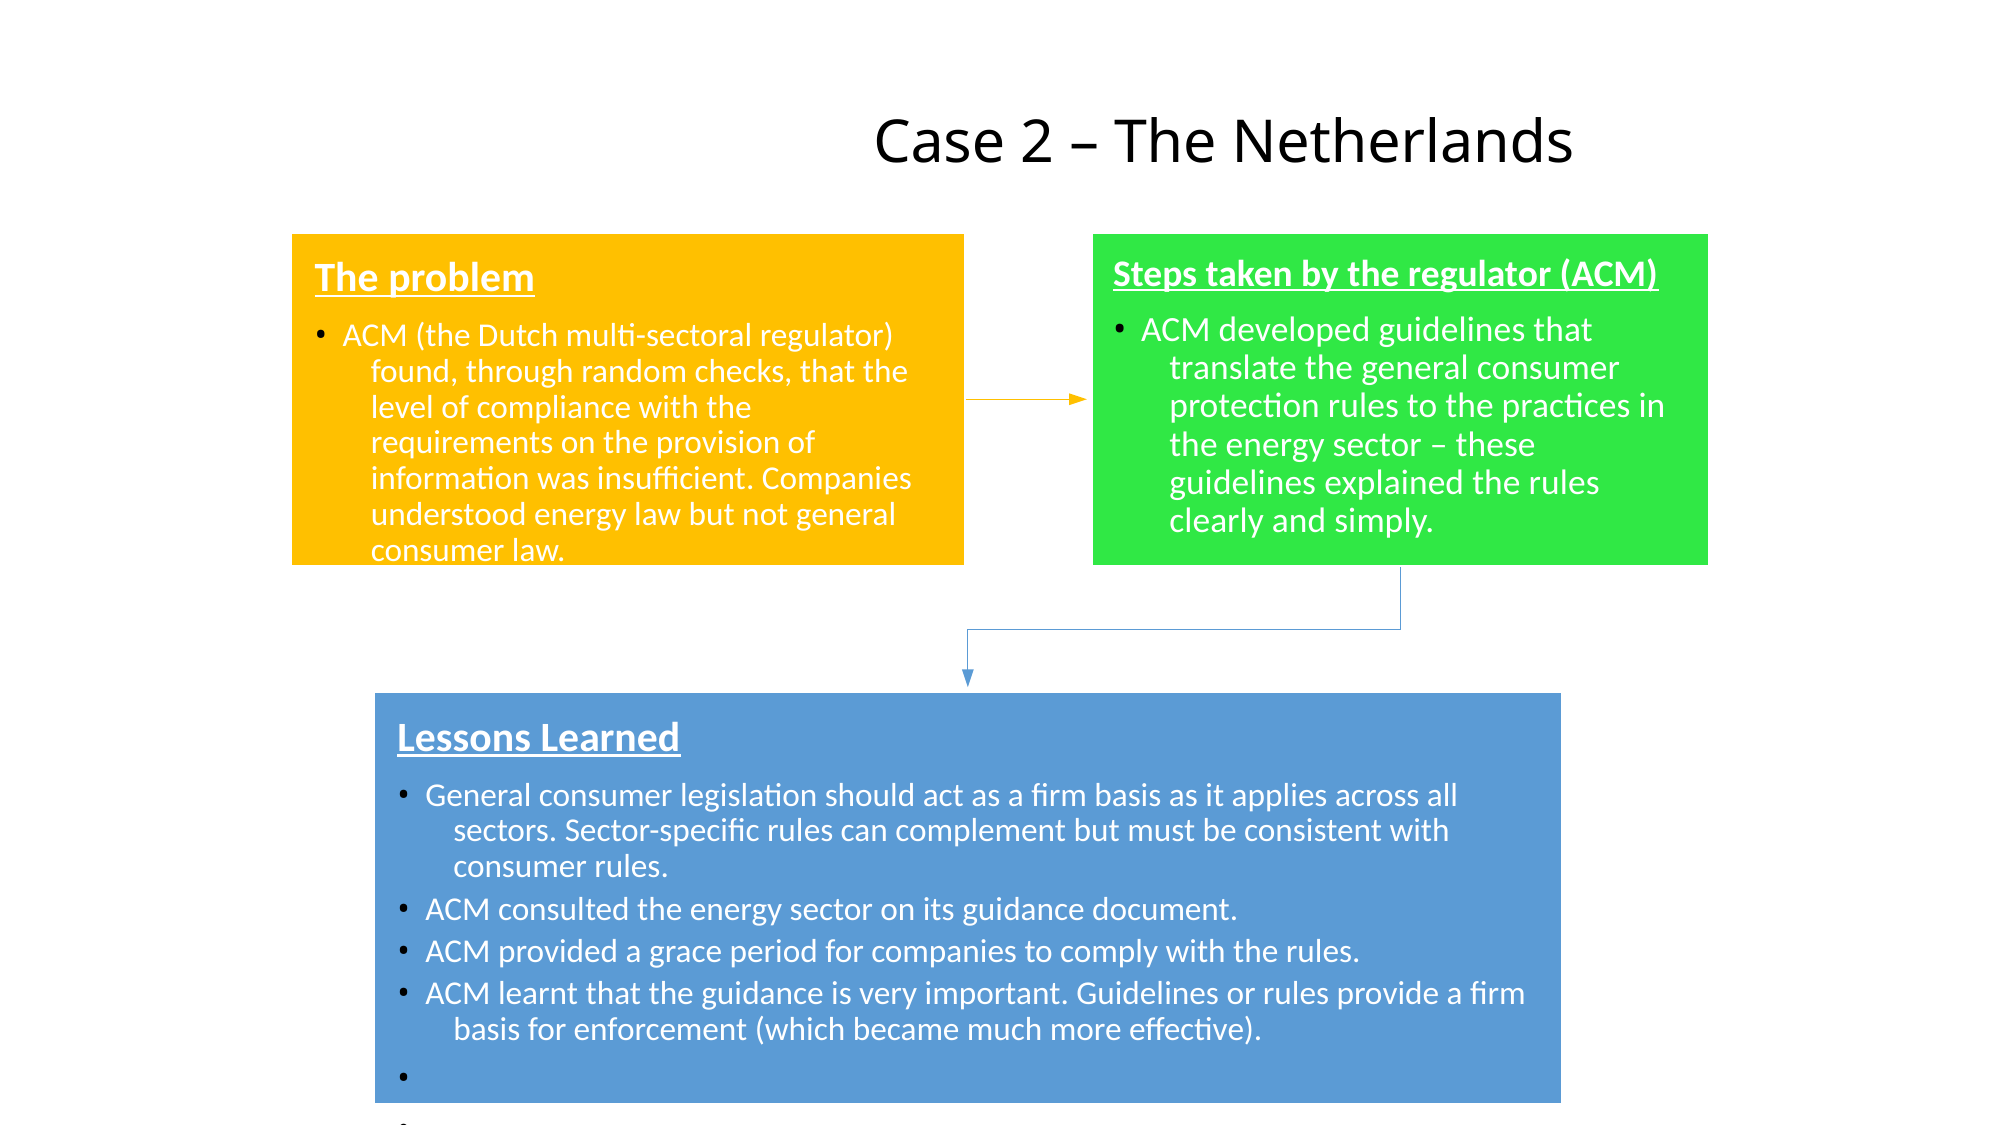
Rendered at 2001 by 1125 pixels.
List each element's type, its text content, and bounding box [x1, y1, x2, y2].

text_box The problem ACM (the Dutch multi-sectoral regulator) found, through random checks, that the level of compliance with the requirements on the provision of information was insufficient. Companies understood energy law but not general consumer law. [291, 232, 965, 566]
text_box Steps taken by the regulator (ACM) ACM developed guidelines that translate the general consumer protection rules to the practices in the energy sector – these guidelines explained the rules clearly and simply. [1092, 232, 1709, 566]
text_box Lessons Learned General consumer legislation should act as a firm basis as it applies across all sectors. Sector-specific rules can complement but must be consistent with consumer rules. ACM consulted the energy sector on its guidance document. ACM provided a grace period for companies to comply with the rules. ACM learnt that the guidance is very important. Guidelines or rules provide a firm basis for enforcement (which became much more effective). [373, 692, 1562, 1104]
title Case 2 – The Netherlands [858, 90, 1650, 197]
